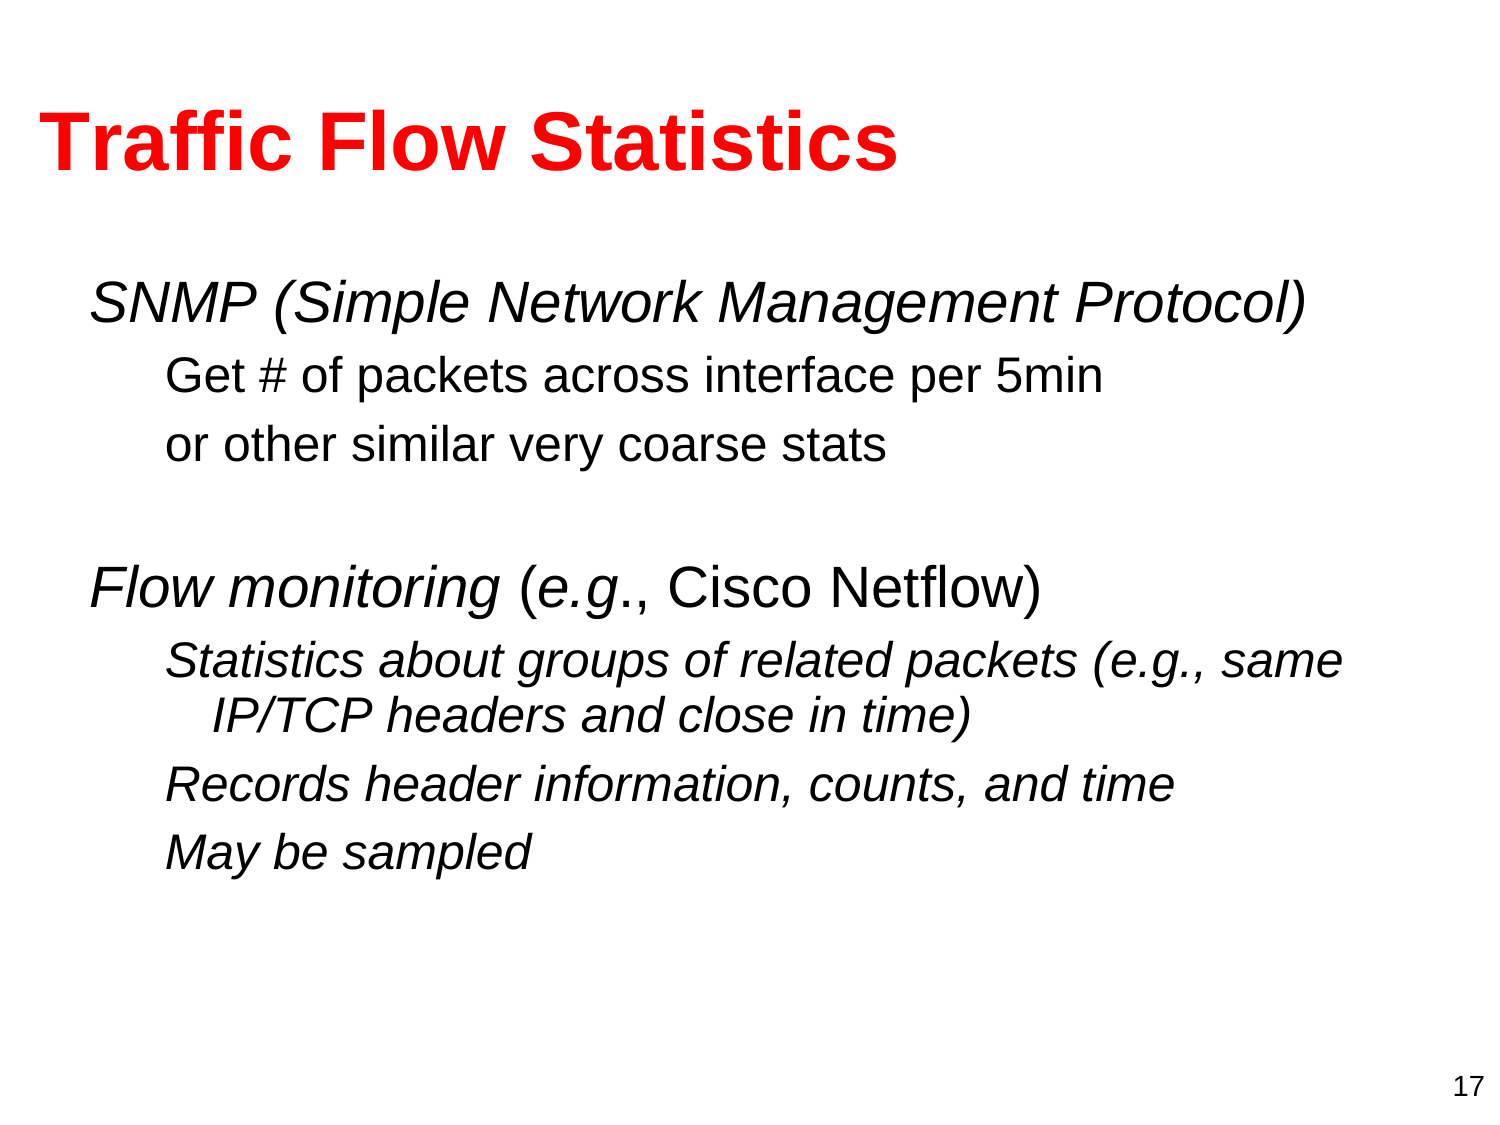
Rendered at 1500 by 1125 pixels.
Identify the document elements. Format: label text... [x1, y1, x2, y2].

title Traffic Flow Statistics [24, 47, 1463, 236]
list SNMP (Simple Network Management Protocol) Get # of packets across interface per 5min or other similar very coarse stats Flow monitoring (e.g., Cisco Netflow) Statistics about groups of related packets (e.g., same IP/TCP headers and close in time) Records header information, counts, and time May be sampled [75, 262, 1426, 1042]
